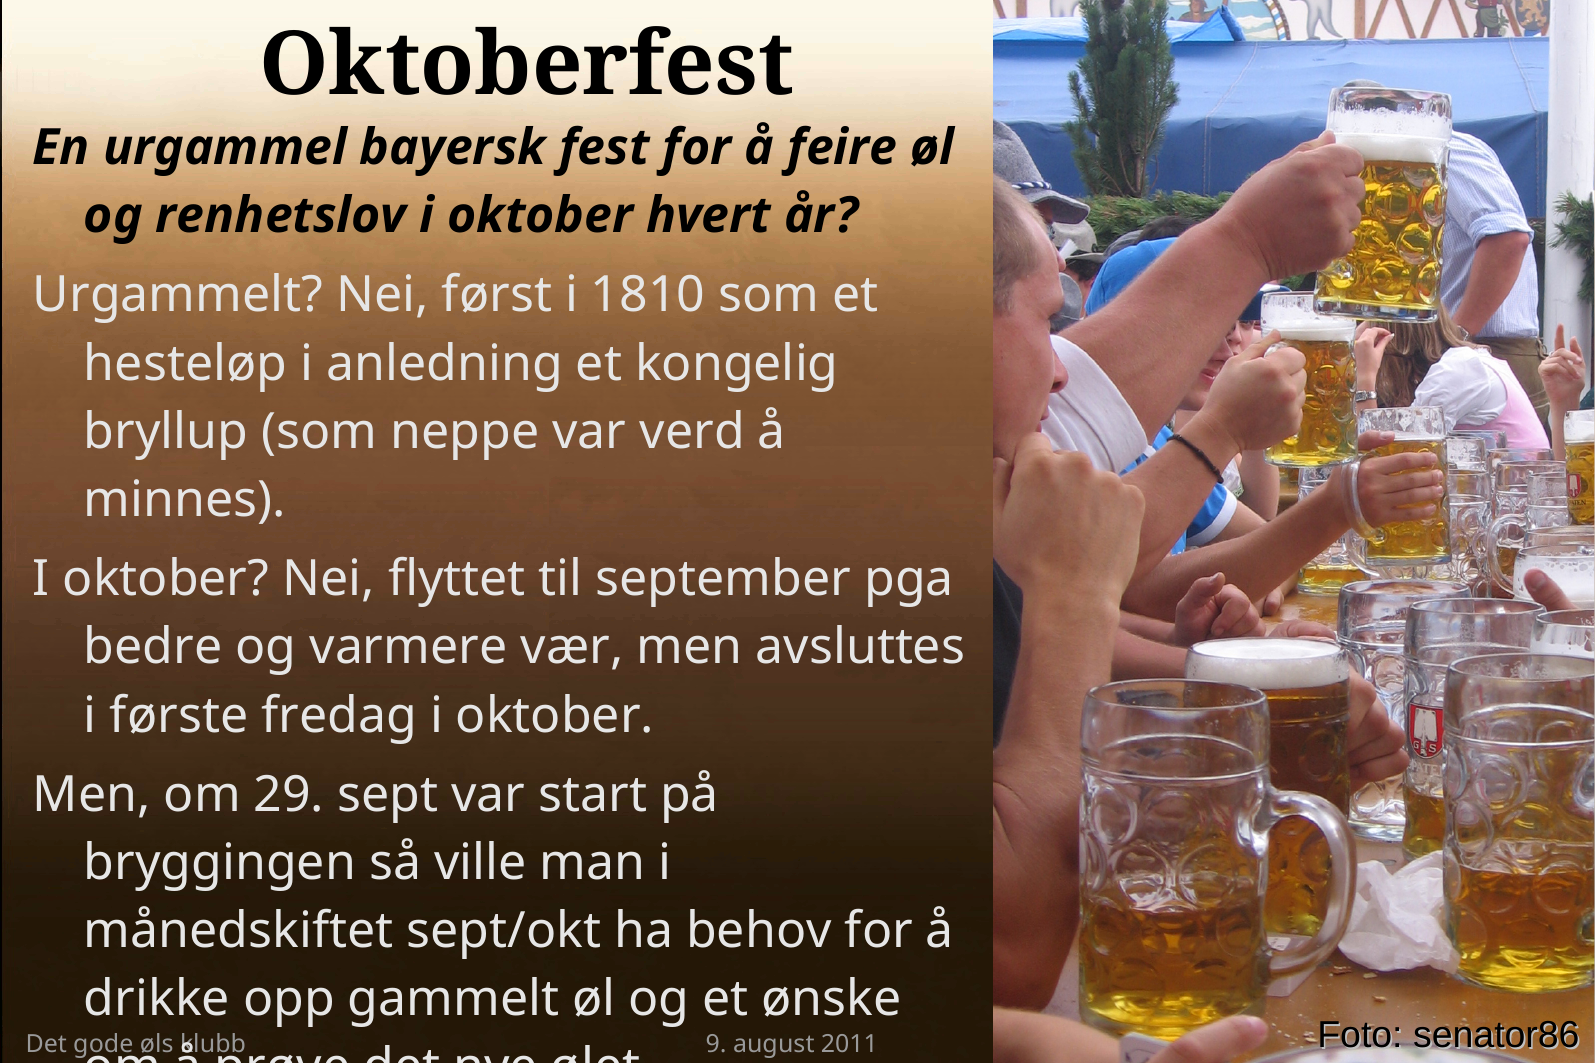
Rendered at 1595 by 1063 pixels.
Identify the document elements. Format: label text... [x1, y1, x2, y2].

picture [559, 1059, 569, 1063]
picture [372, 1059, 384, 1063]
text_box Foto: senator86 [1302, 1006, 1595, 1063]
picture [403, 1059, 414, 1063]
picture [224, 1059, 236, 1063]
picture [0, 0, 1595, 1063]
picture [141, 1059, 152, 1063]
picture [234, 1040, 242, 1050]
picture [30, 1036, 39, 1050]
picture [518, 1059, 529, 1063]
picture [275, 1059, 285, 1063]
list En urgammel bayersk fest for å feire øl og renhetslov i oktober hvert år? Urgammelt? Nei, først i 1810 som et hesteløp i anledning et kongelig bryllup (som neppe var verd å minnes). I oktober? Nei, flyttet til september pga bedre og varmere vær, men avsluttes i første fredag i oktober. Men, om 29. sept var start på bryggingen så ville man i månedskiftet sept/okt ha behov for å drikke opp gammelt øl og et ønske om å prøve det nye ølet. [0, 111, 976, 1035]
picture [463, 1059, 475, 1063]
picture [838, 1036, 846, 1050]
title Oktoberfest [0, 0, 993, 178]
picture [124, 1059, 135, 1063]
picture [107, 1040, 114, 1050]
picture [331, 1059, 342, 1063]
picture [92, 1059, 104, 1063]
picture [603, 1059, 614, 1063]
picture [219, 1040, 227, 1050]
